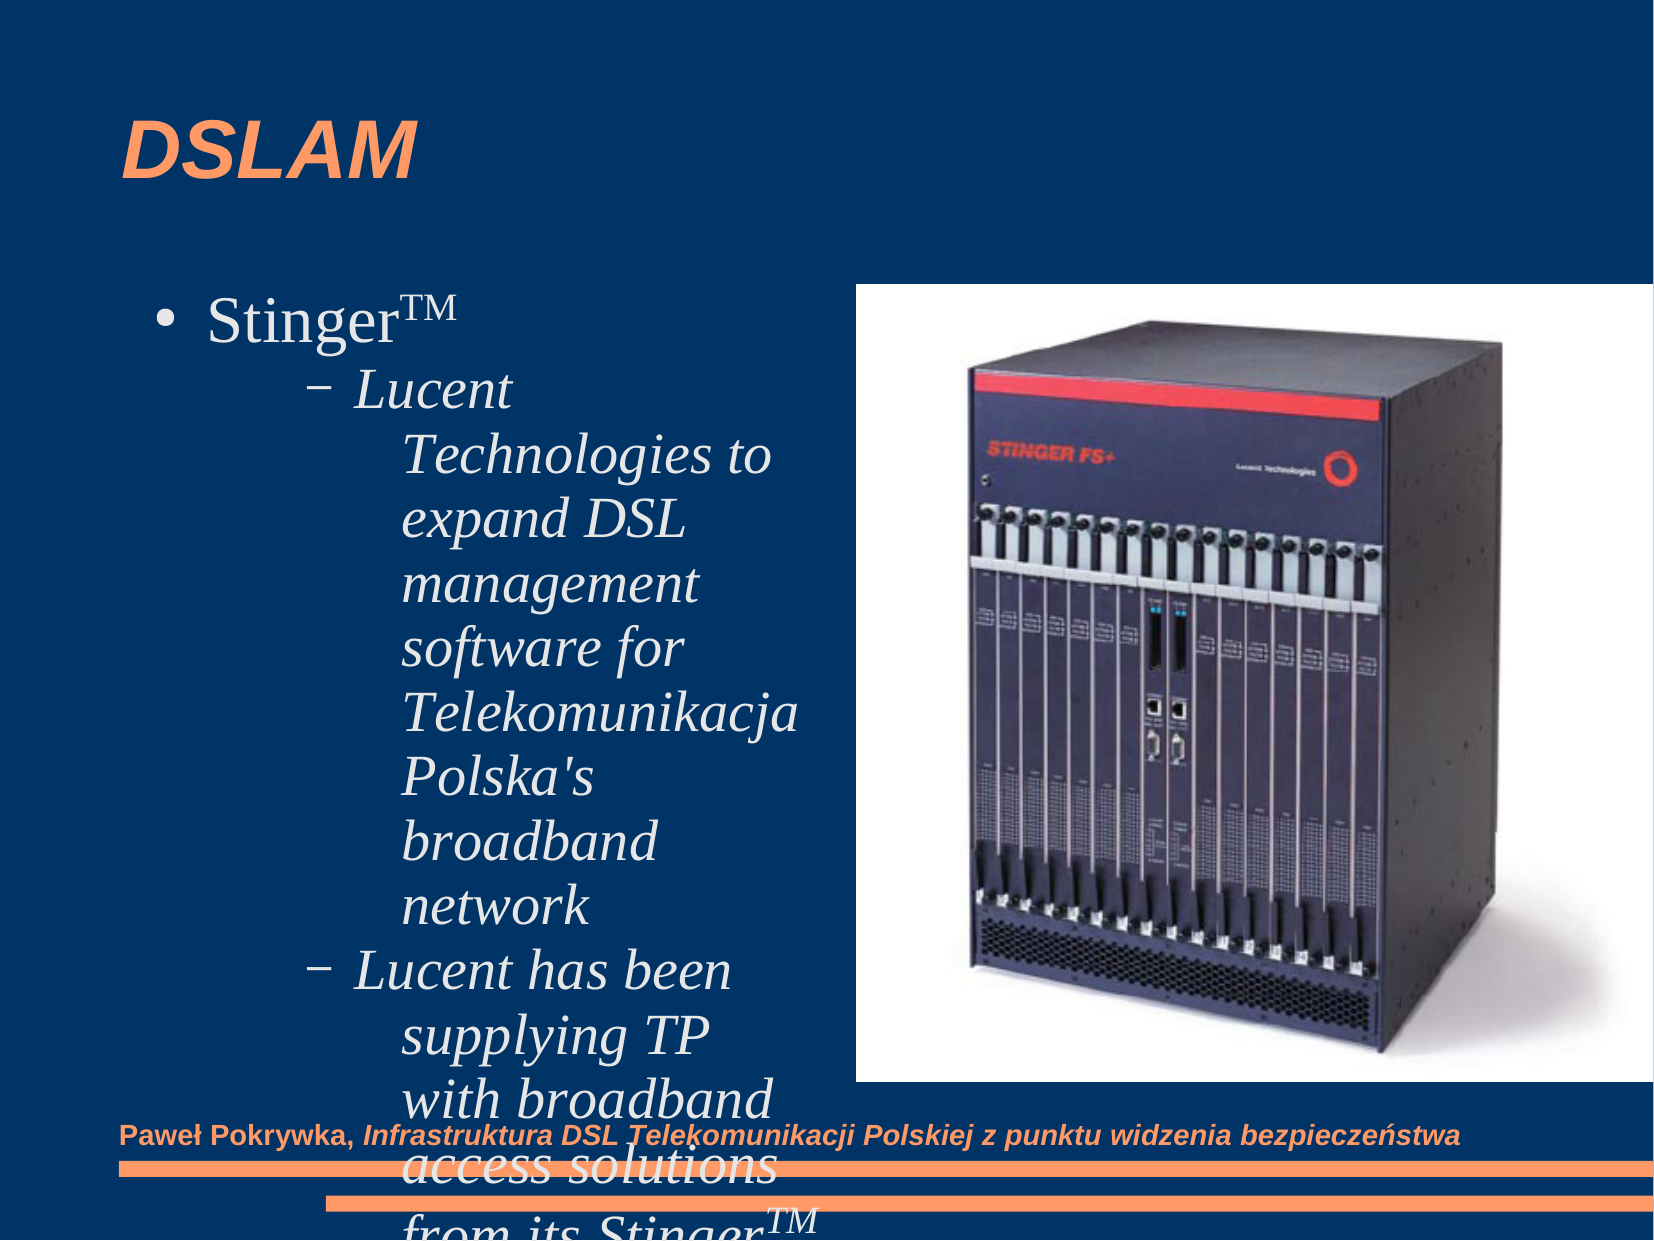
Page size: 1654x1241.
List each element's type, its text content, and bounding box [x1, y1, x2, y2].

text_box Paweł Pokrywka, Infrastruktura DSL Telekomunikacji Polskiej z punktu widzenia bezpieczeństwa [104, 1111, 1623, 1160]
picture [856, 284, 1654, 1082]
title DSLAM [121, 46, 1534, 254]
list StingerTM Lucent Technologies to expand DSL management software for Telekomunikacja Polska's broadband network Lucent has been supplying TP with broadband access solutions from its StingerTM DSL family [118, 282, 821, 1093]
